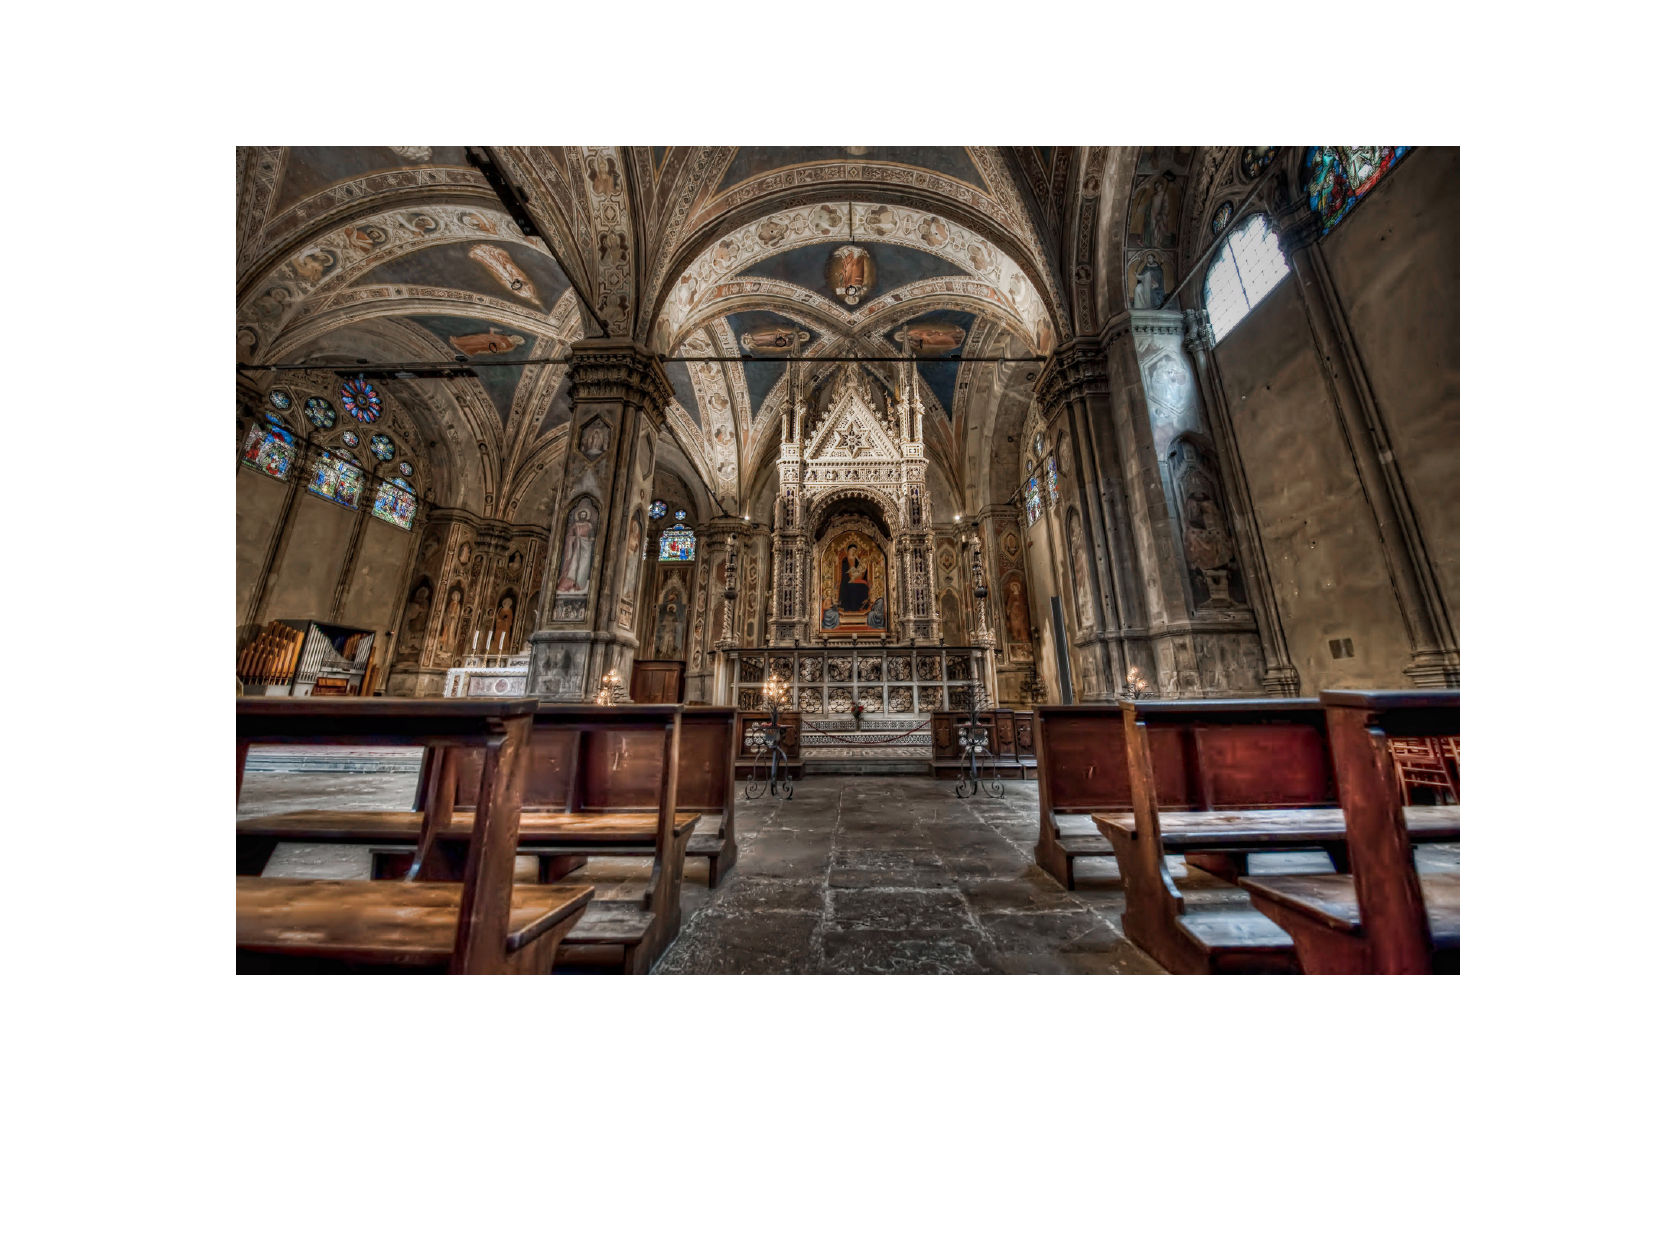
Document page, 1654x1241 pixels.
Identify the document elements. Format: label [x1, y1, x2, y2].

picture [236, 146, 1460, 975]
